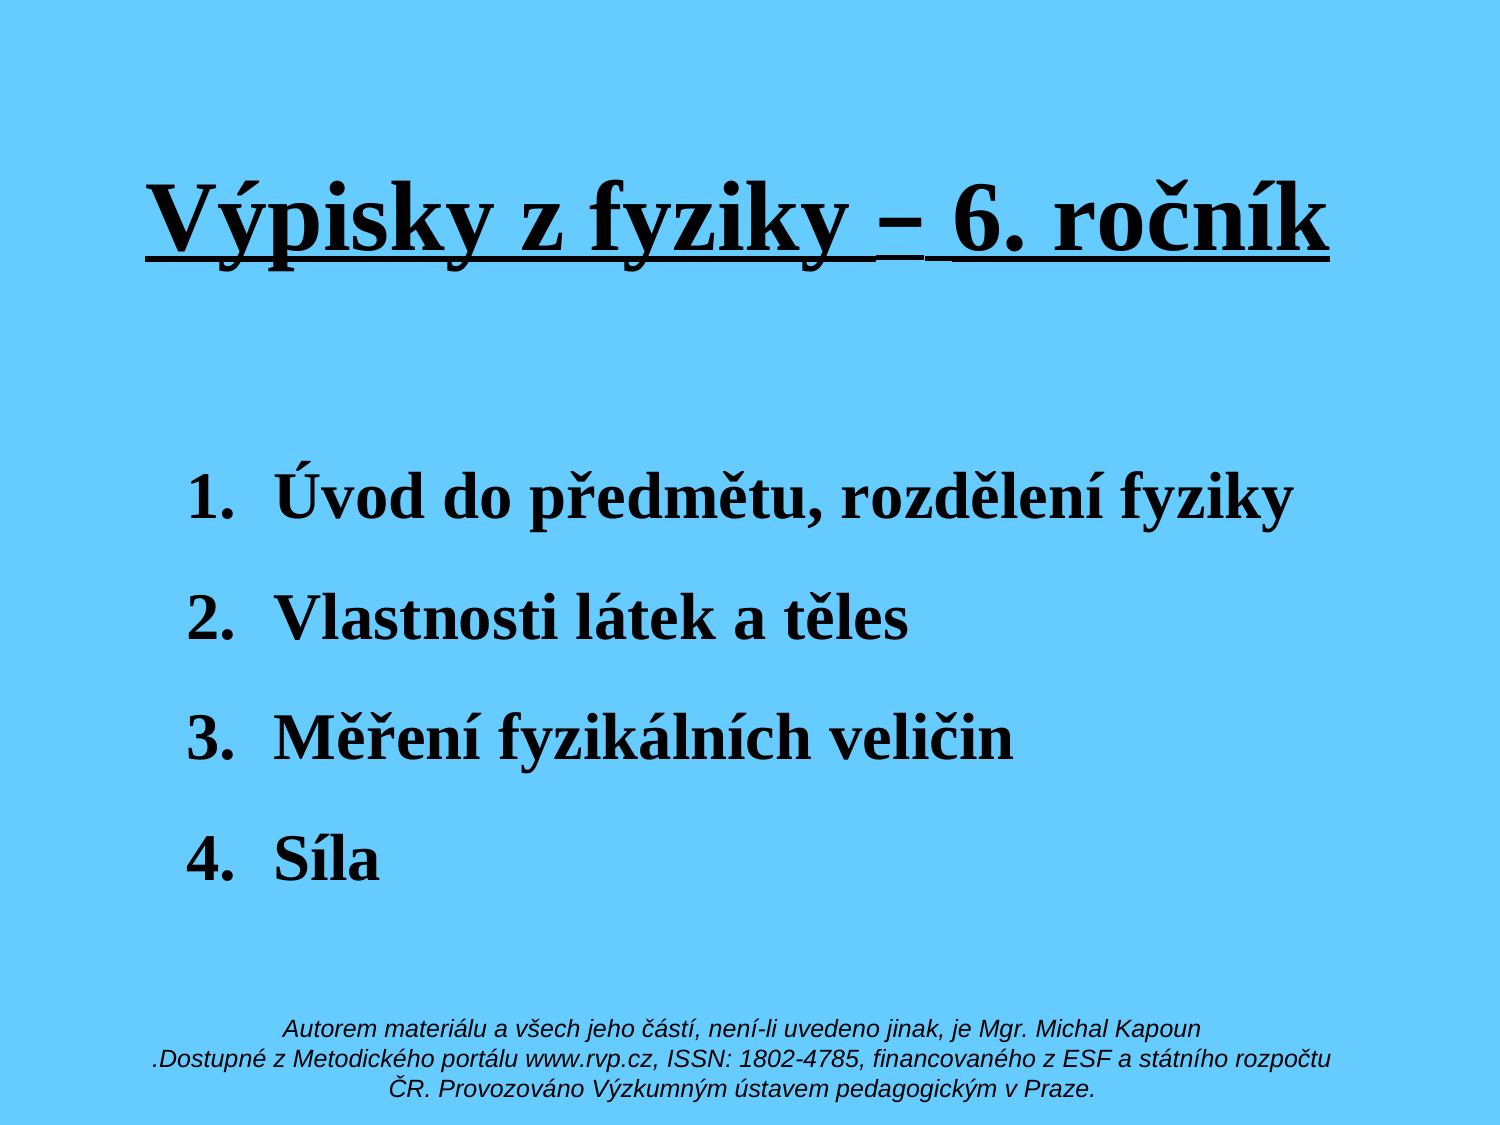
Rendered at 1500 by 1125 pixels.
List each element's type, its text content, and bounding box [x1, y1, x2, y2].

text_box Úvod do předmětu, rozdělení fyziky Vlastnosti látek a těles Měření fyzikálních veličin Síla [171, 420, 1329, 906]
text_box Autorem materiálu a všech jeho částí, není-li uvedeno jinak, je Mgr. Michal Kapoun .Dostupné z Metodického portálu www.rvp.cz, ISSN: 1802-4785, financovaného z ESF a státního rozpočtu ČR. Provozováno Výzkumným ústavem pedagogickým v Praze. [122, 1011, 1365, 1103]
title Výpisky z fyziky − 6. ročník [100, 90, 1376, 332]
